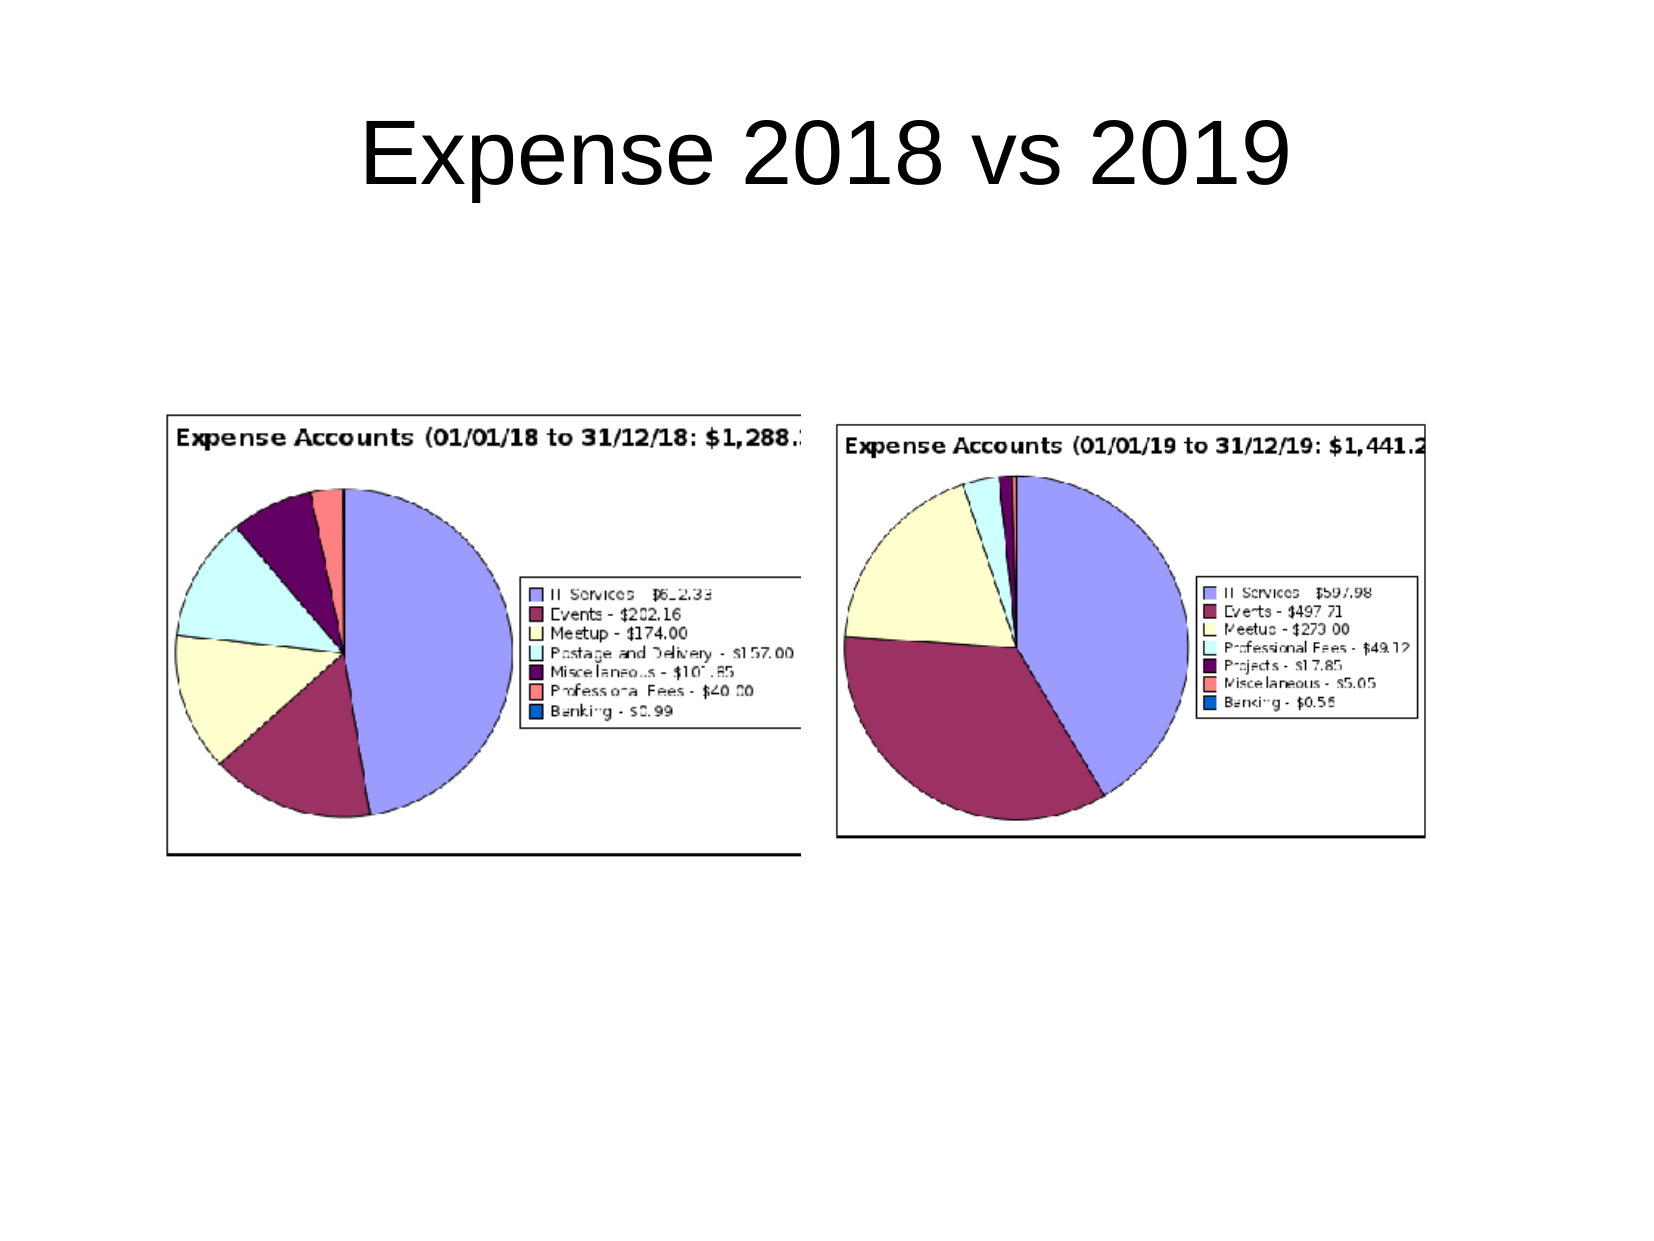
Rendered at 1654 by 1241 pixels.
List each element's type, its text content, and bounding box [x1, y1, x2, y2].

title Expense 2018 vs 2019 [82, 49, 1571, 257]
picture [128, 377, 1654, 1241]
